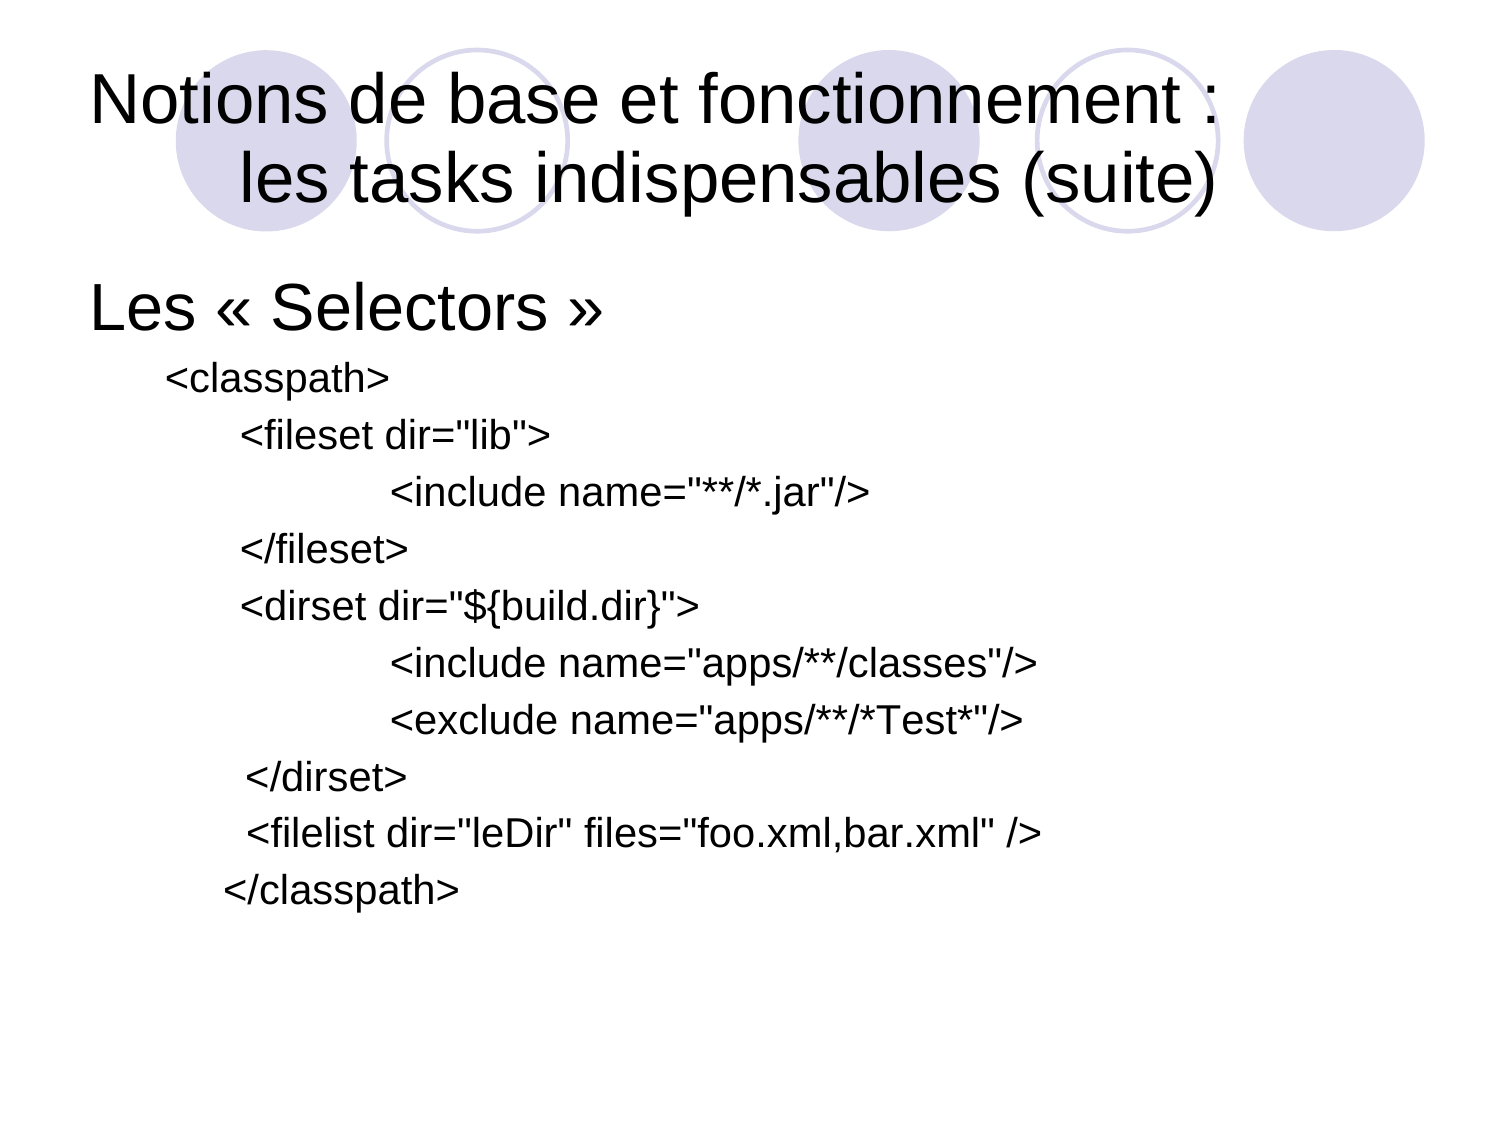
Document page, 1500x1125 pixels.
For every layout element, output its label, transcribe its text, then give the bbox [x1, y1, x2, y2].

list Les « Selectors » <classpath> <fileset dir="lib"> <include name="**/*.jar"/> </fileset> <dirset dir="${build.dir}"> <include name="apps/**/classes"/> <exclude name="apps/**/*Test*"/> </dirset> <filelist dir="leDir" files="foo.xml,bar.xml" /> </classpath> [75, 262, 1426, 1125]
title Notions de base et fonctionnement : les tasks indispensables (suite) [75, 26, 1426, 252]
